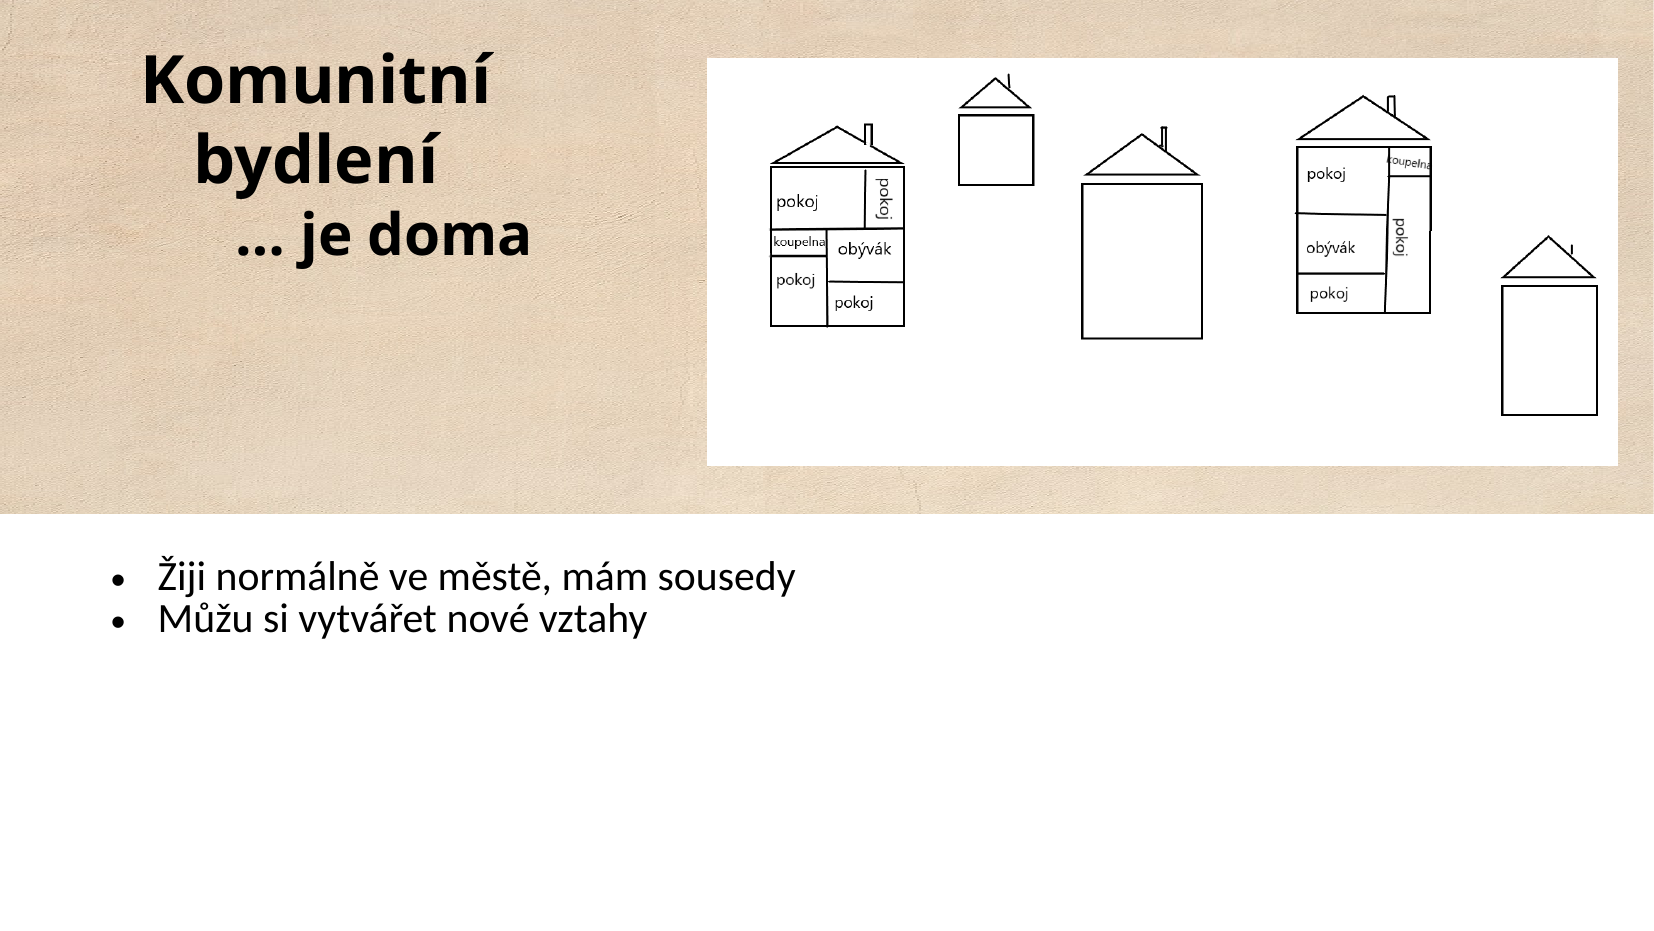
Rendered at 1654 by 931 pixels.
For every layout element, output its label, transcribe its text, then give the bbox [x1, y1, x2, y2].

picture [0, 0, 1654, 514]
text_box Žiji normálně ve městě, mám sousedy Můžu si vytvářet nové vztahy [96, 552, 1564, 931]
title Komunitní bydlení … je doma [11, 0, 621, 306]
